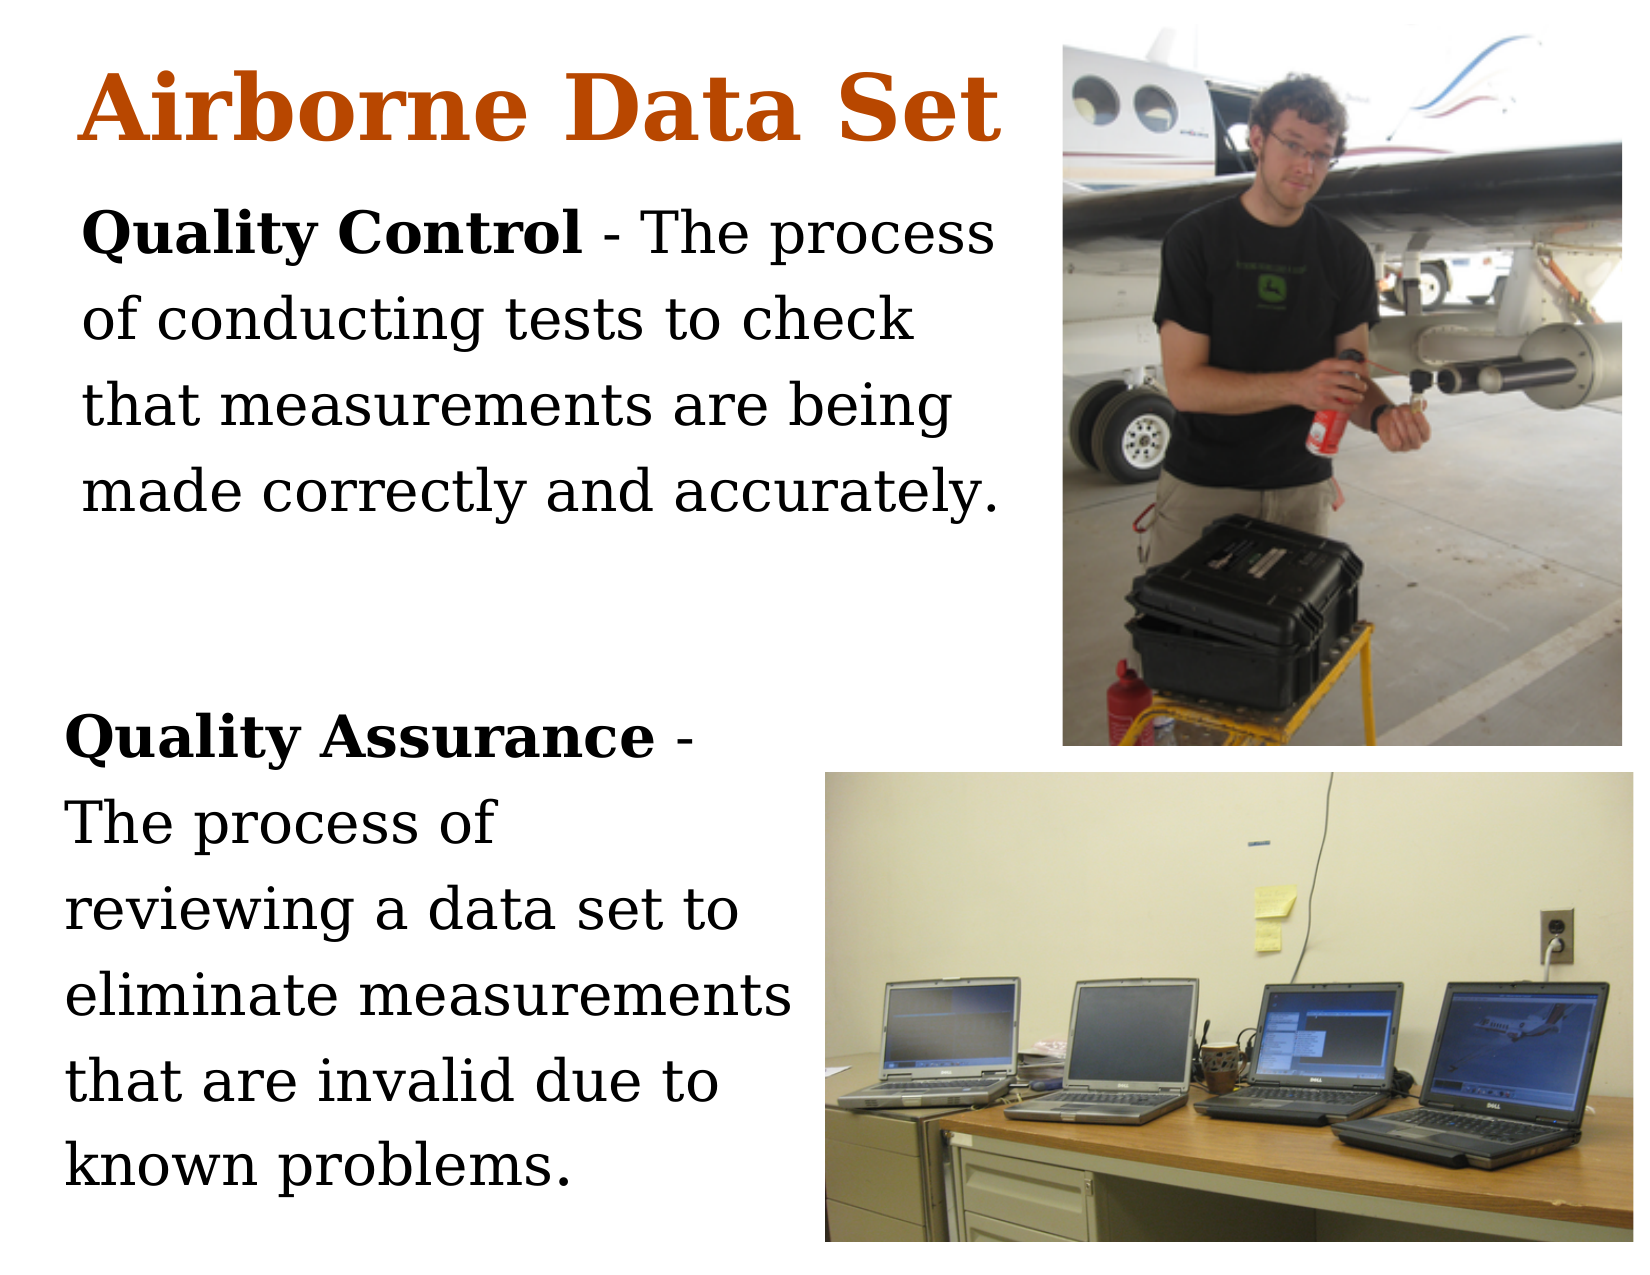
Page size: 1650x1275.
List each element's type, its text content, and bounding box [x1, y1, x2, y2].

picture [825, 772, 1634, 1242]
text_box Quality Control - The process of conducting tests to check that measurements are being made correctly and accurately. [67, 175, 1060, 684]
text_box Airborne Data Set [2, 64, 1062, 175]
text_box Quality Assurance - The process of reviewing a data set to eliminate measurements that are invalid due to known problems. [49, 675, 818, 1207]
picture [1062, 24, 1623, 746]
